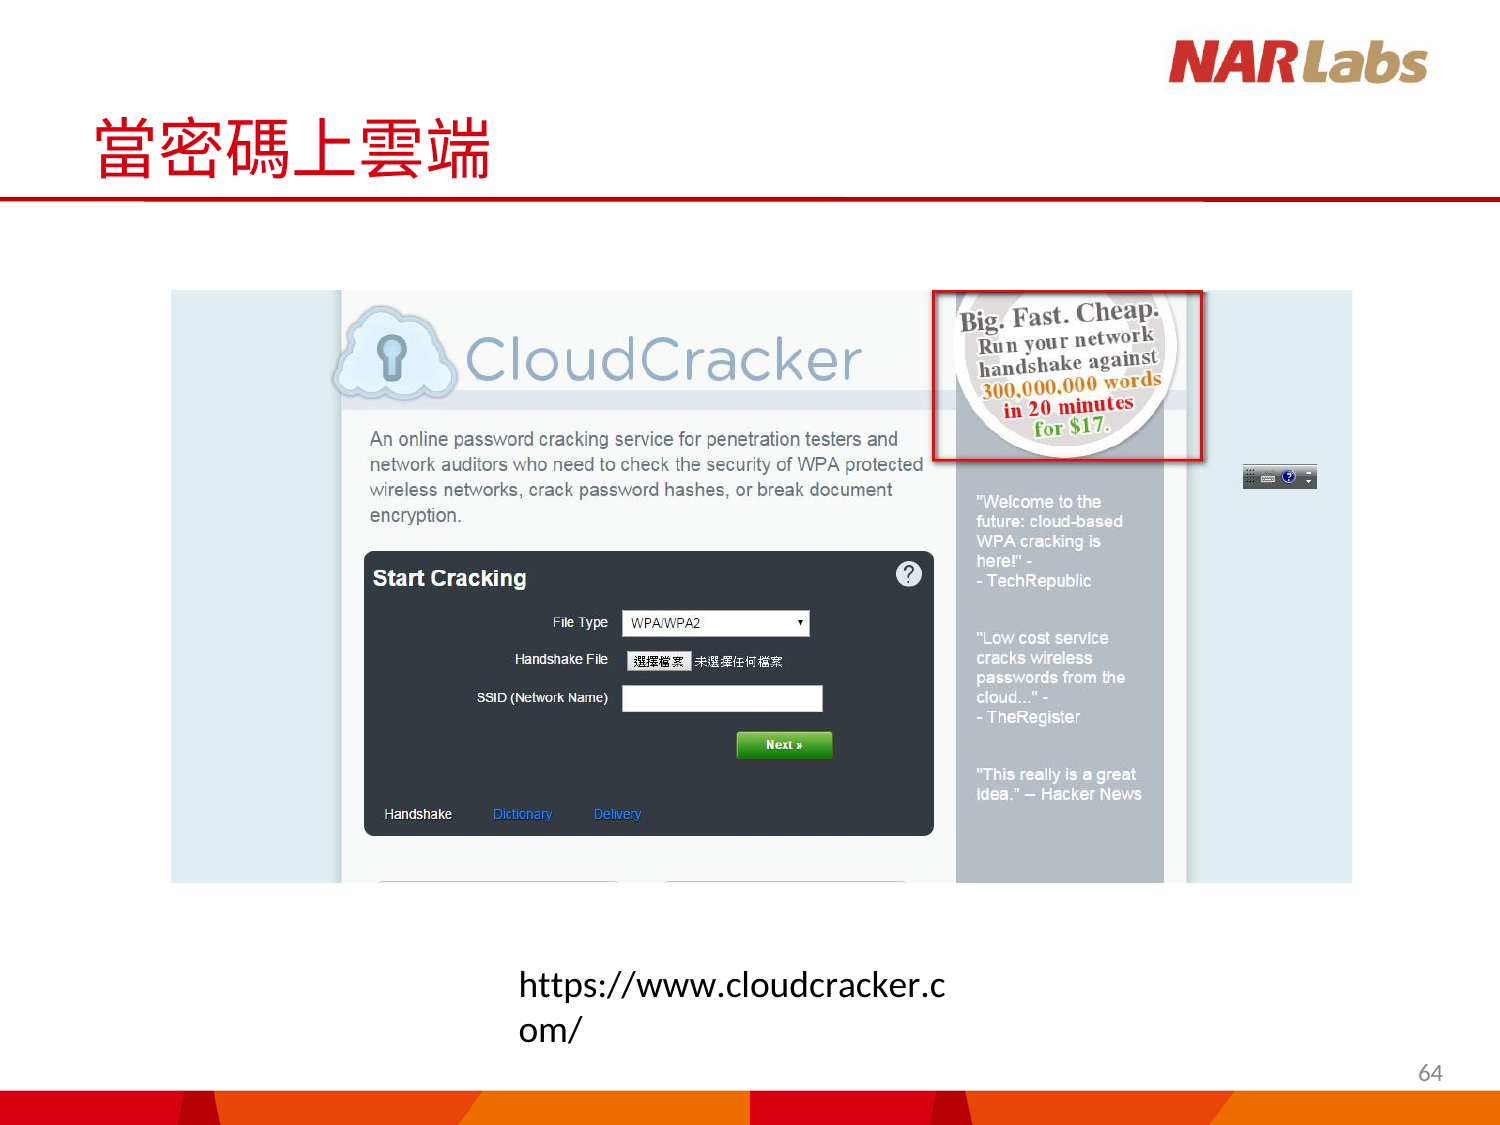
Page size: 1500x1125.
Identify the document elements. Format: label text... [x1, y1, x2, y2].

text_box 61 [1414, 1056, 1448, 1090]
title 當密碼上雲端 [89, 107, 1411, 189]
text_box [171, 291, 1352, 883]
text_box https://www.cloudcracker.com/ [516, 960, 1004, 1010]
